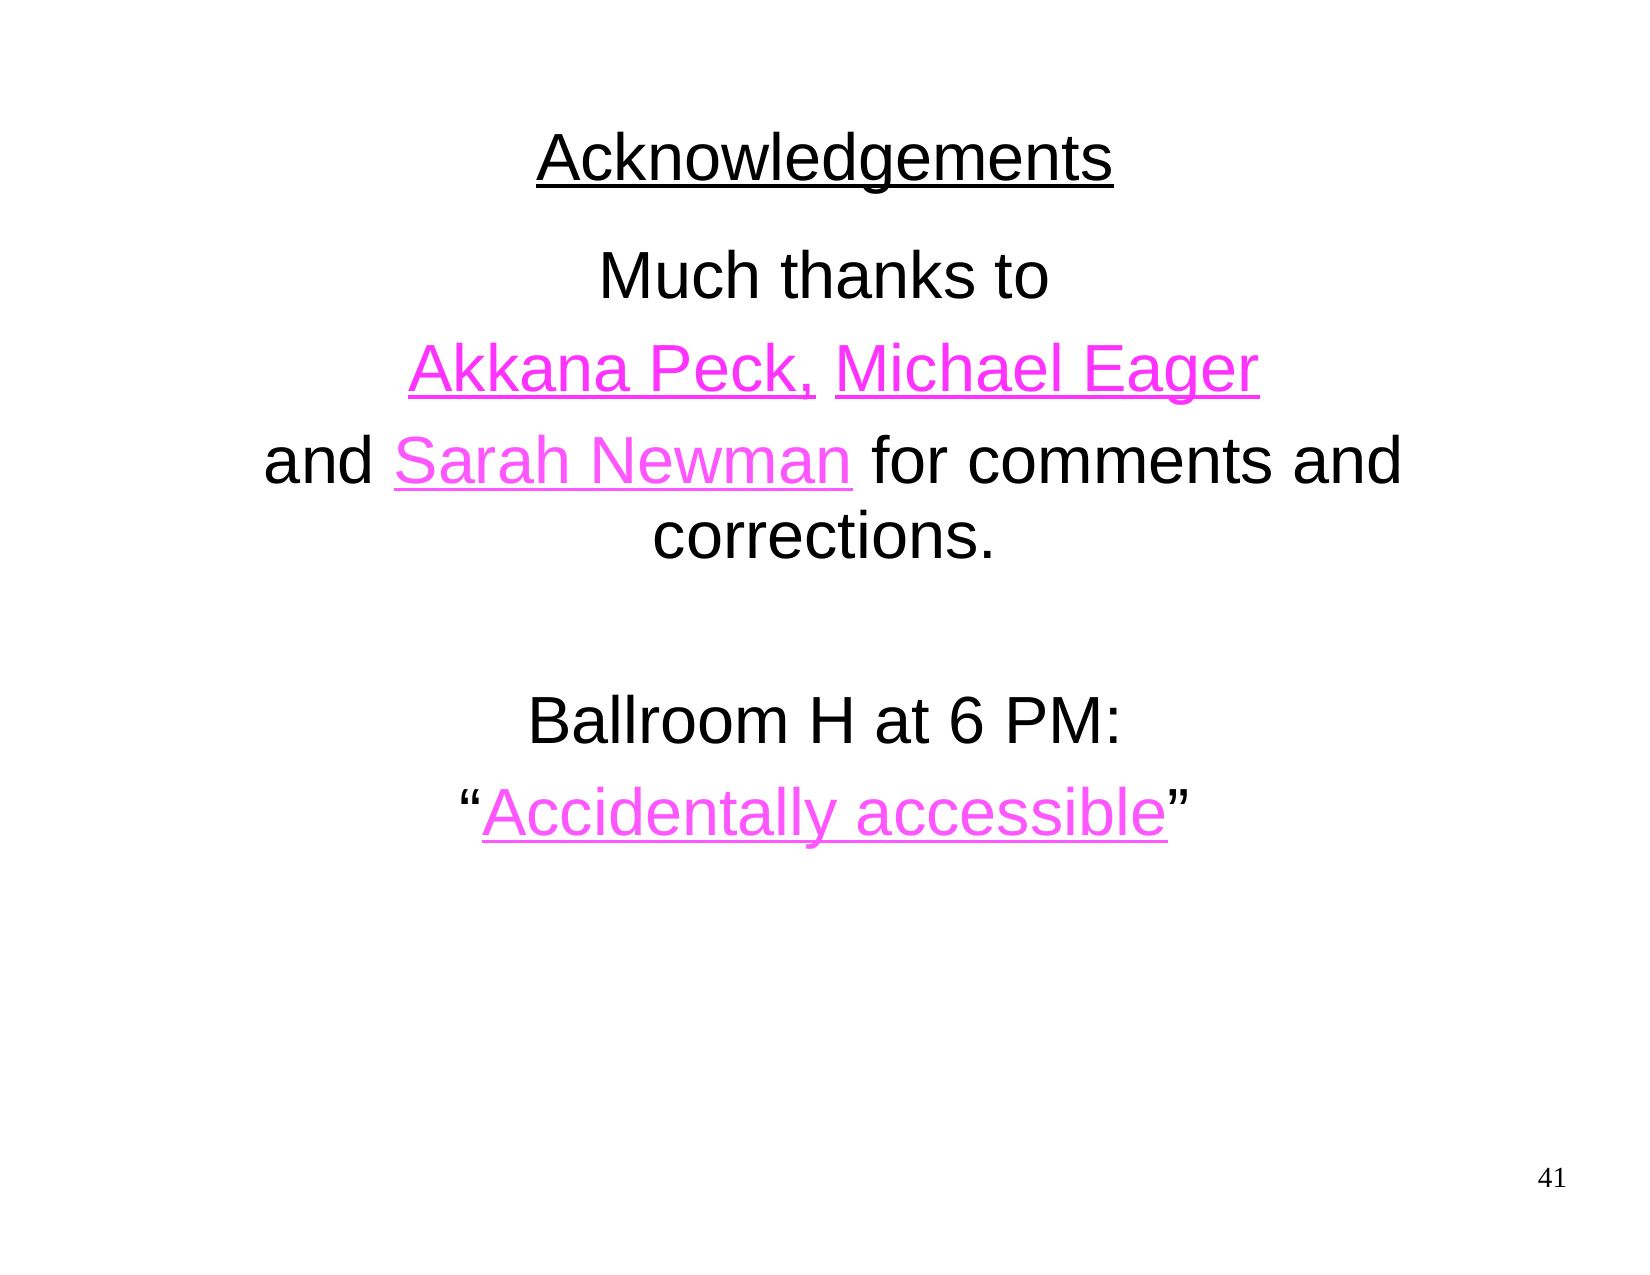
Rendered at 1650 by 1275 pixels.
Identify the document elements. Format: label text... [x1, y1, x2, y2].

subtitle Much thanks to Akkana Peck, Michael Eager and Sarah Newman for comments and corrections. Ballroom H at 6 PM: “Accidentally accessible” [82, 50, 1568, 1038]
